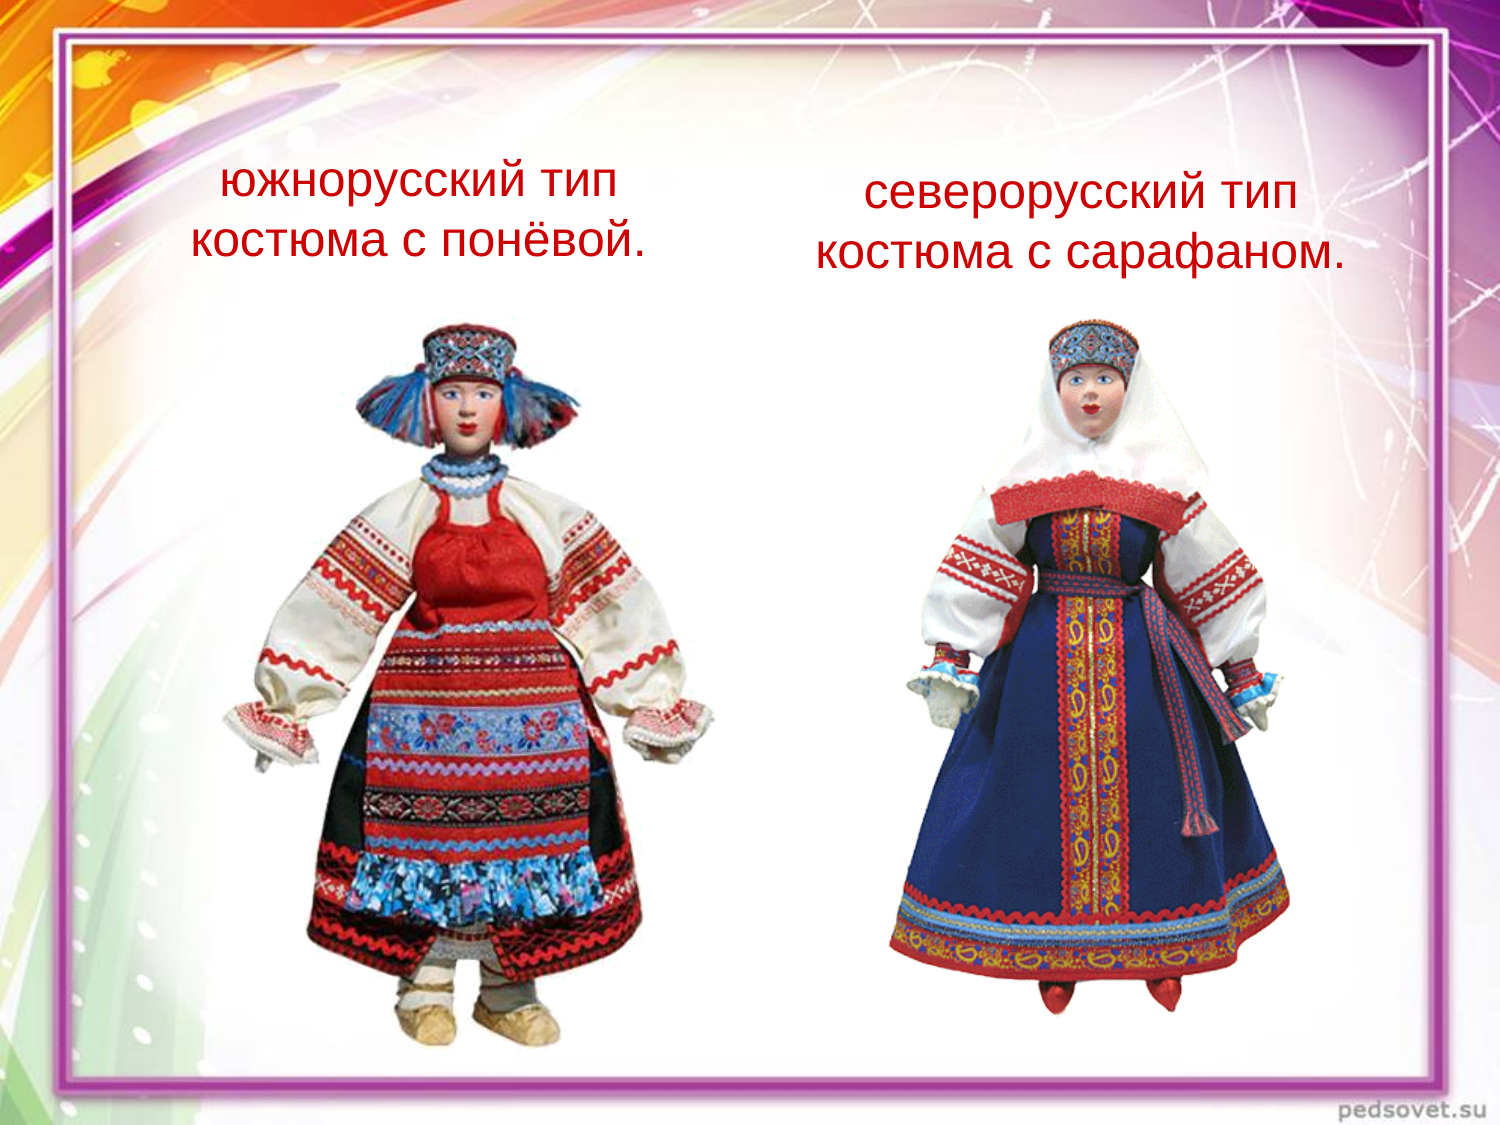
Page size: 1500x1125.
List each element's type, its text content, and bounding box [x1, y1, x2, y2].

text_box северорусский тип костюма с сарафаном. [774, 124, 1388, 313]
picture [0, 0, 1500, 1125]
title южнорусский тип костюма с понёвой. [112, 112, 726, 300]
